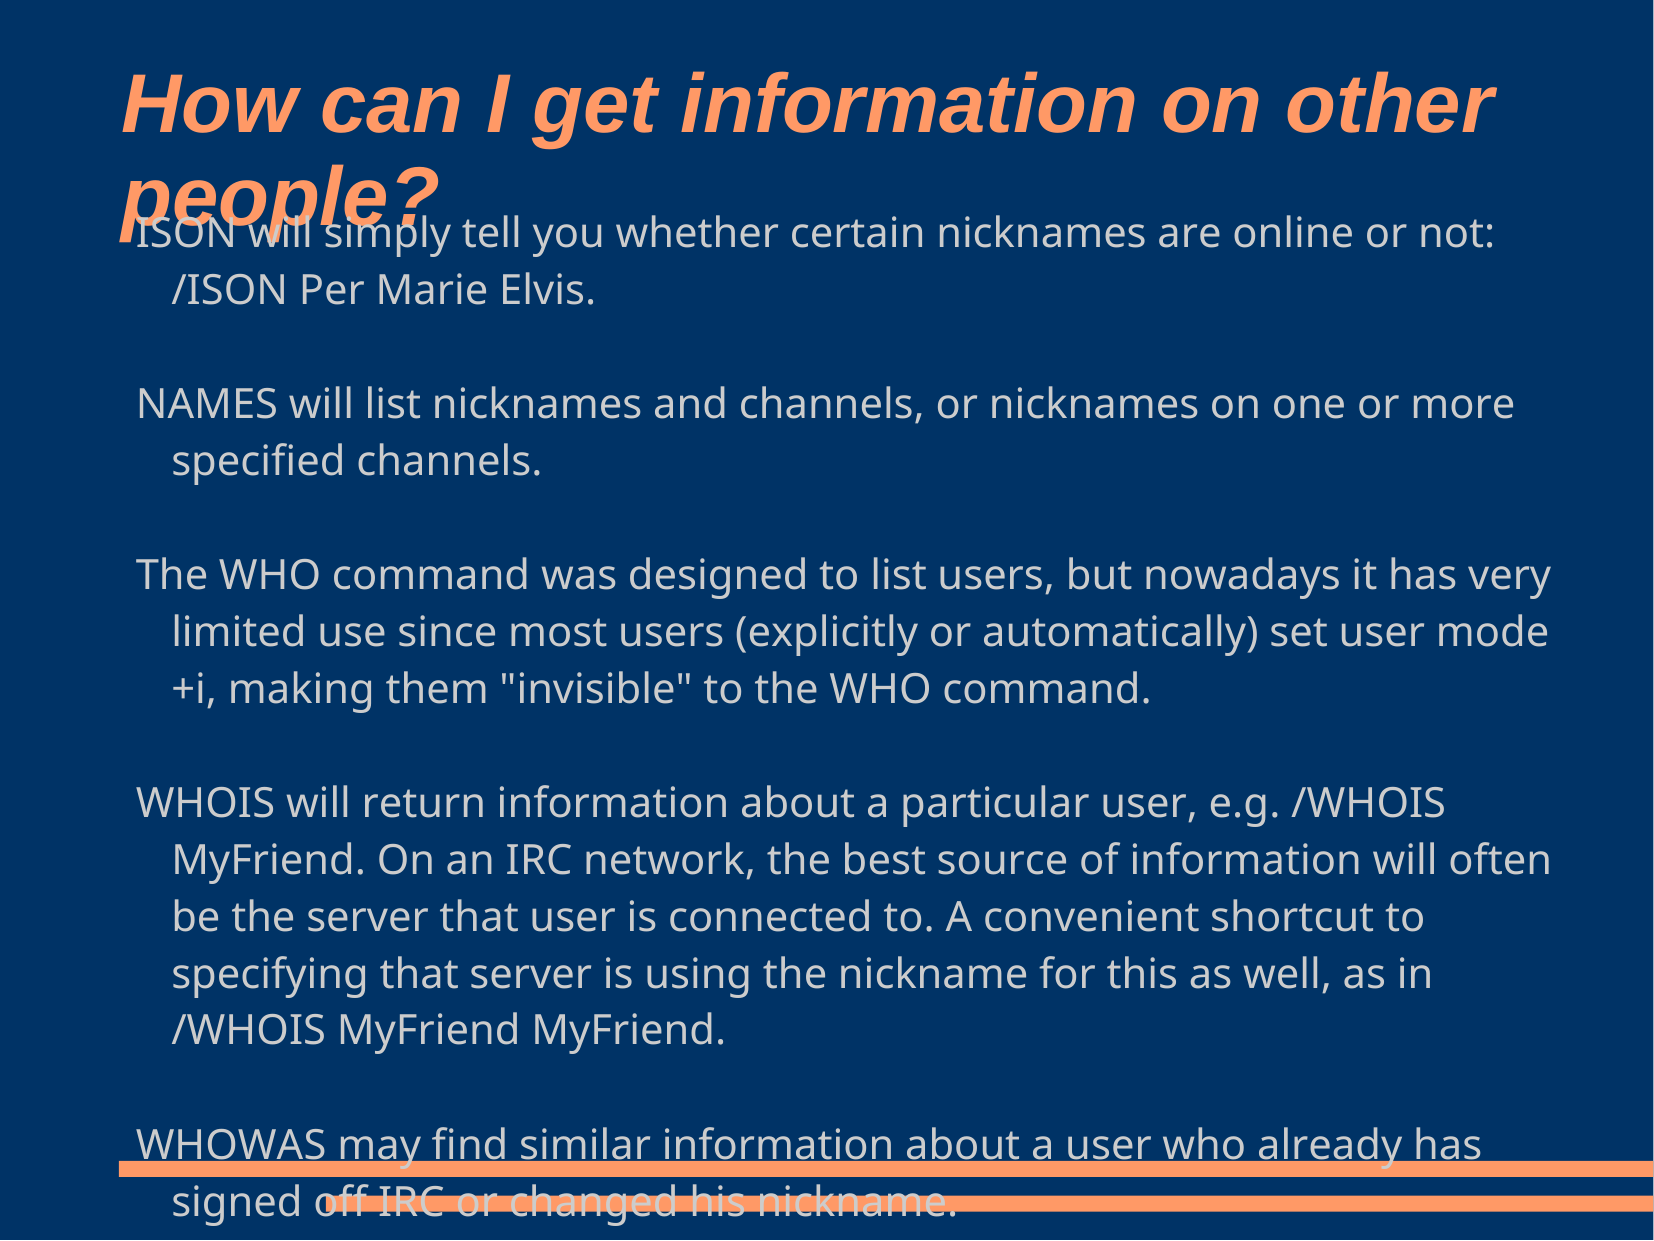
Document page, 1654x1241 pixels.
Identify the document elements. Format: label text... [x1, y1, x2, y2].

title How can I get information on other people? [121, 46, 1534, 254]
subtitle ISON will simply tell you whether certain nicknames are online or not: /ISON Per Marie Elvis. NAMES will list nicknames and channels, or nicknames on one or more specified channels. The WHO command was designed to list users, but nowadays it has very limited use since most users (explicitly or automatically) set user mode +i, making them "invisible" to the WHO command. WHOIS will return information about a particular user, e.g. /WHOIS MyFriend. On an IRC network, the best source of information will often be the server that user is connected to. A convenient shortcut to specifying that server is using the nickname for this as well, as in /WHOIS MyFriend MyFriend. WHOWAS may find similar information about a user who already has signed off IRC or changed his nickname. [135, 225, 1576, 1190]
